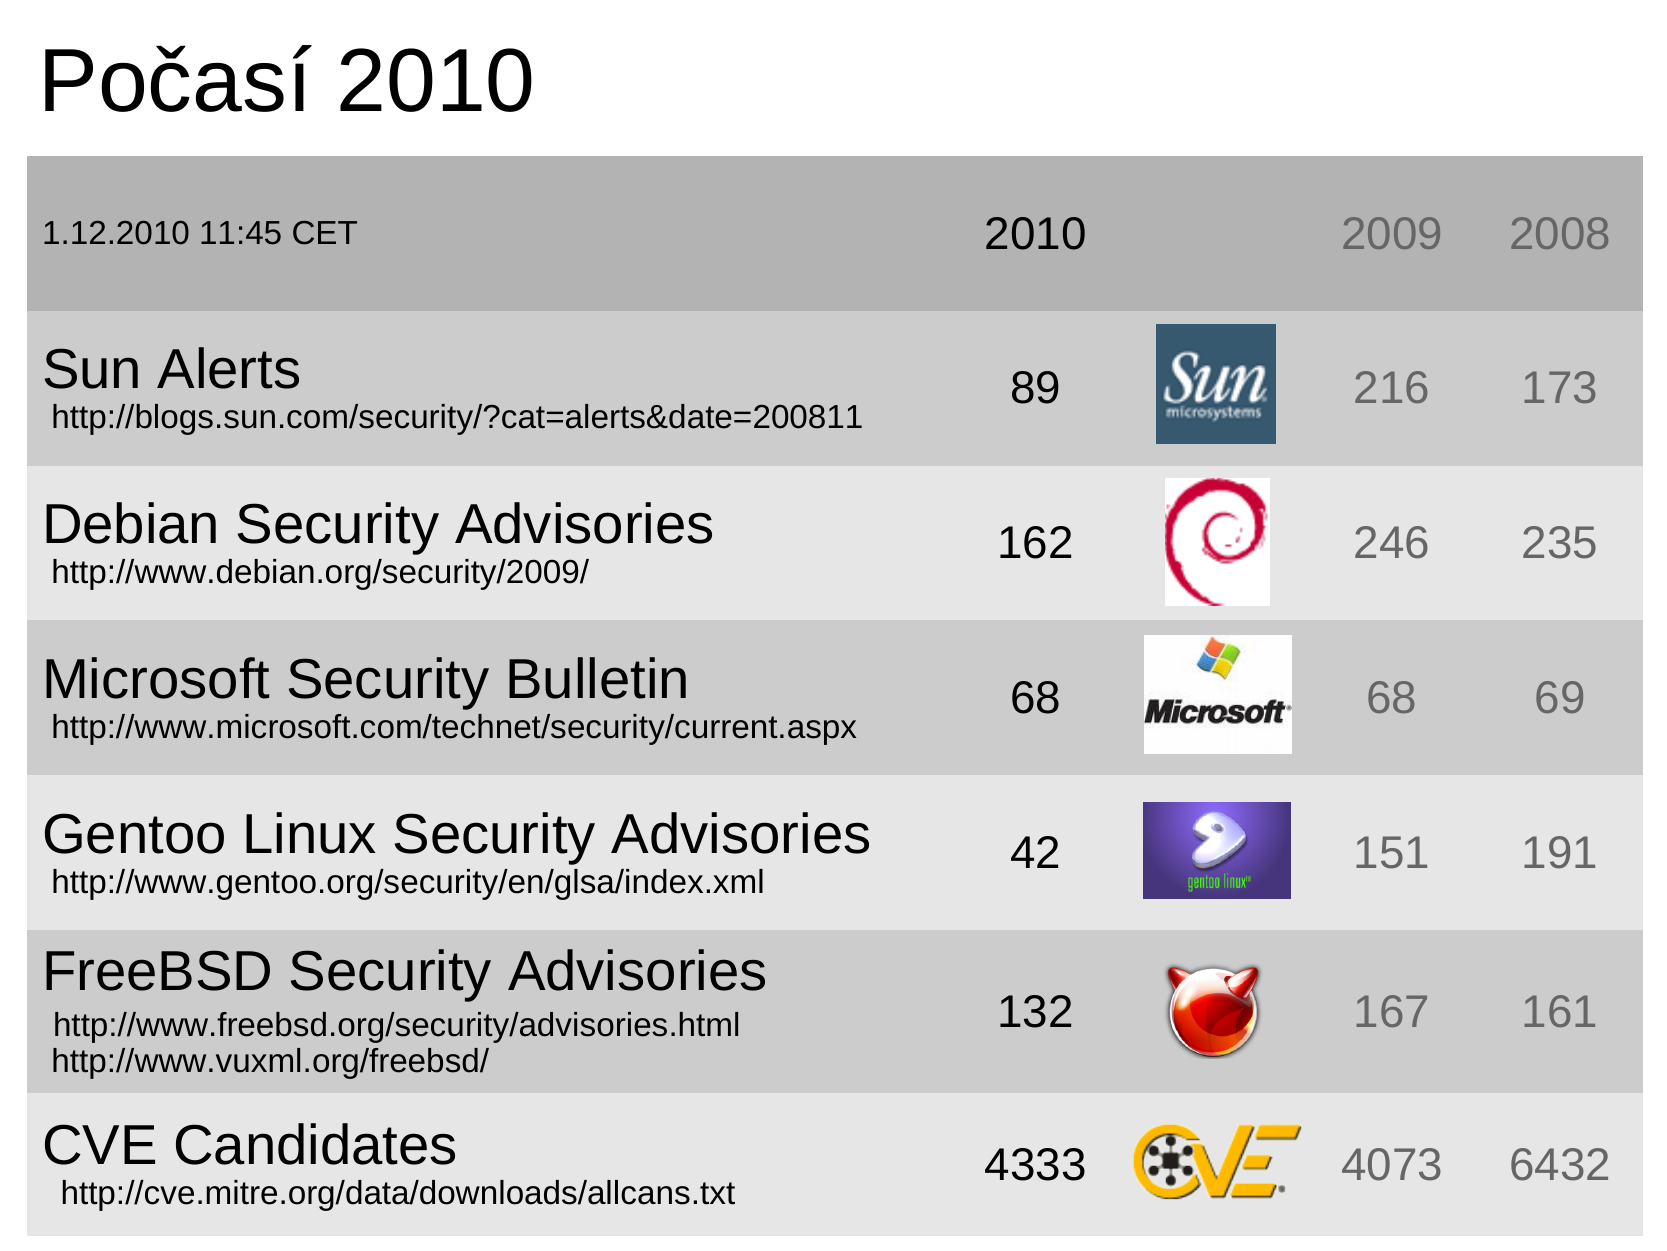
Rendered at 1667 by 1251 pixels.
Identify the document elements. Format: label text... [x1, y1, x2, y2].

table_cell 42 [945, 775, 1127, 930]
table_cell Gentoo Linux Security Advisories http://www.gentoo.org/security/en/glsa/index.xml [27, 775, 945, 930]
table_cell Sun Alerts http://blogs.sun.com/security/?cat=alerts&date=200811 [27, 311, 945, 466]
table_cell 162 [945, 466, 1127, 620]
table_cell 4333 [945, 1093, 1127, 1236]
table_cell CVE Candidates http://cve.mitre.org/data/downloads/allcans.txt [27, 1093, 945, 1236]
table_cell 246 [1307, 466, 1477, 620]
table_cell 161 [1477, 930, 1643, 1093]
table_cell 235 [1477, 466, 1643, 620]
table_cell 132 [945, 930, 1127, 1093]
picture [1165, 478, 1270, 606]
table_header 2008 [1477, 156, 1643, 311]
table_cell 151 [1307, 775, 1477, 930]
table_cell [1127, 930, 1307, 1093]
picture [1144, 635, 1292, 754]
table_header 2010 [945, 156, 1127, 311]
table_cell [1127, 1093, 1307, 1116]
table_cell 68 [1307, 620, 1477, 775]
table_cell 69 [1477, 620, 1643, 775]
table_cell [1127, 466, 1307, 620]
table_cell [1127, 775, 1307, 930]
table_cell 4073 [1307, 1093, 1477, 1236]
picture [1156, 324, 1276, 444]
table_cell [1127, 620, 1307, 775]
picture [1143, 802, 1291, 899]
table_header 2009 [1307, 156, 1477, 311]
table_cell 216 [1307, 311, 1477, 466]
table_cell [1127, 311, 1307, 466]
table_cell 173 [1477, 311, 1643, 466]
picture [1163, 962, 1269, 1059]
title Počasí 2010 [38, 29, 1625, 156]
table_cell 167 [1307, 930, 1477, 1093]
table_header [1127, 156, 1307, 311]
picture [1123, 1116, 1309, 1205]
table_cell FreeBSD Security Advisories http://www.freebsd.org/security/advisories.html http://www.vuxml.org/freebsd/ [27, 930, 945, 1093]
table_cell 6432 [1477, 1093, 1643, 1236]
table_cell [1127, 1205, 1307, 1236]
table_cell Microsoft Security Bulletin http://www.microsoft.com/technet/security/current.aspx [27, 620, 945, 775]
table_header 1.12.2010 11:45 CET [27, 156, 945, 311]
table_cell 191 [1477, 775, 1643, 930]
table_cell Debian Security Advisories http://www.debian.org/security/2009/ [27, 466, 945, 620]
table_cell 68 [945, 620, 1127, 775]
table_cell 89 [945, 311, 1127, 466]
